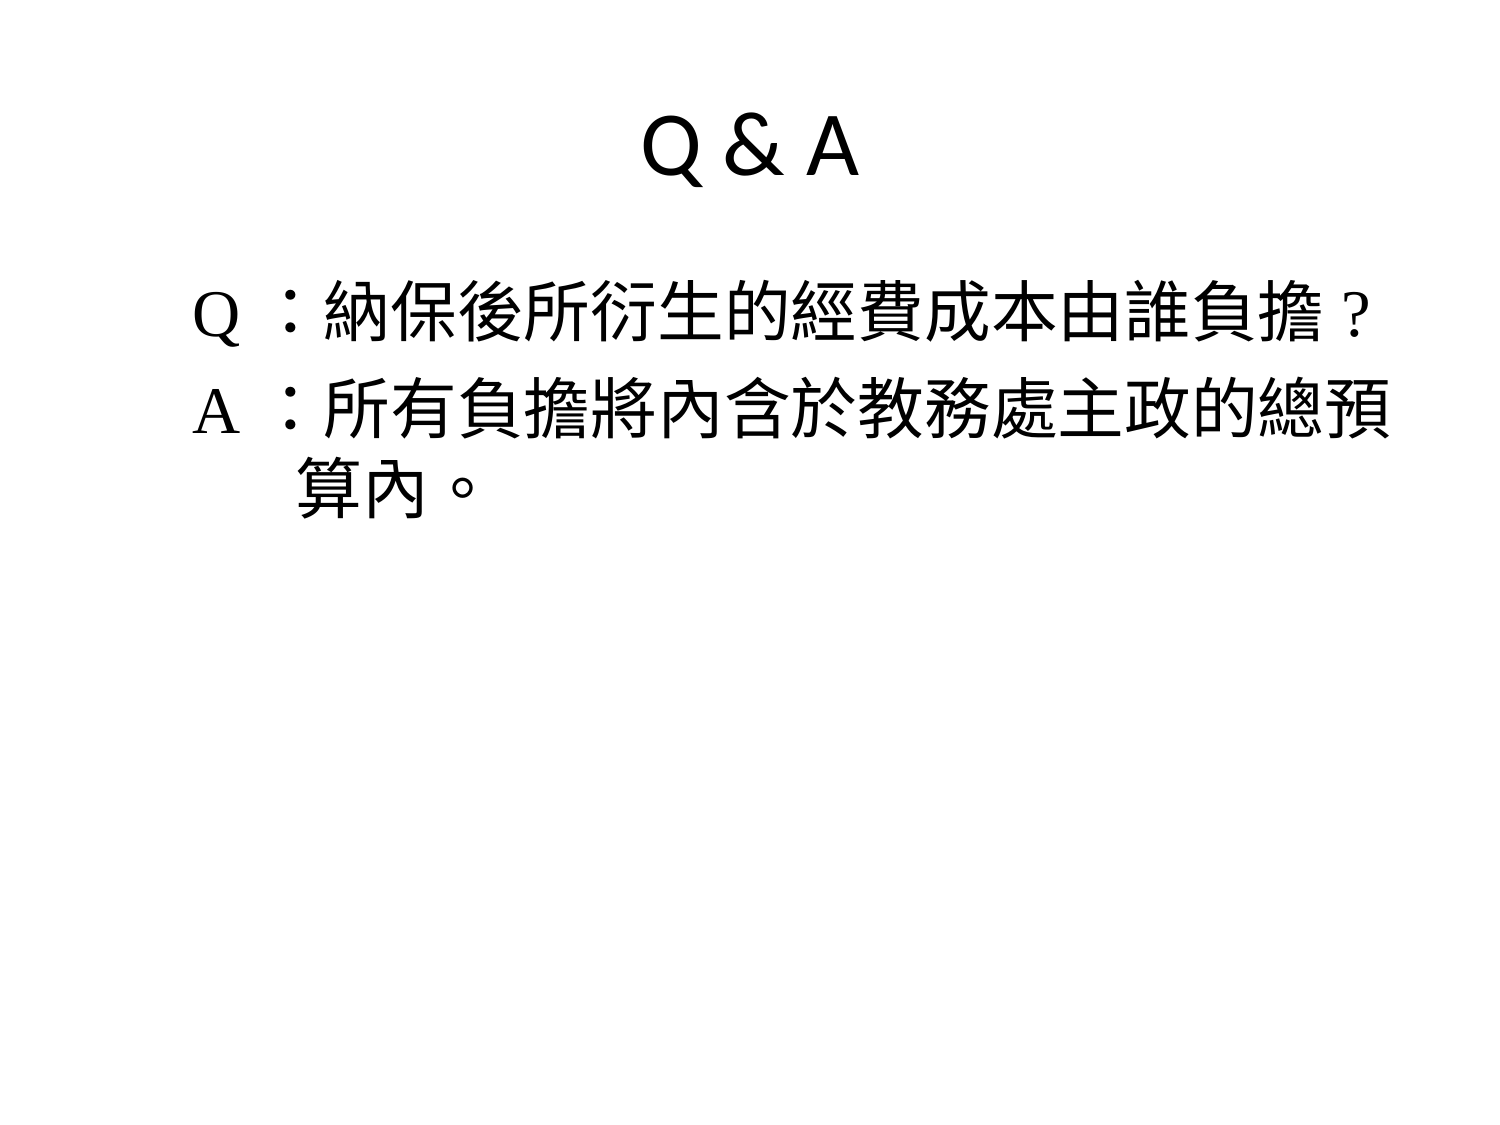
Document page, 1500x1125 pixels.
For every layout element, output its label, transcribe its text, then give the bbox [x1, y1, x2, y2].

title Q & A [75, 45, 1426, 233]
list Q：納保後所衍生的經費成本由誰負擔? A：所有負擔將內含於教務處主政的總預算內。 [75, 262, 1426, 1005]
